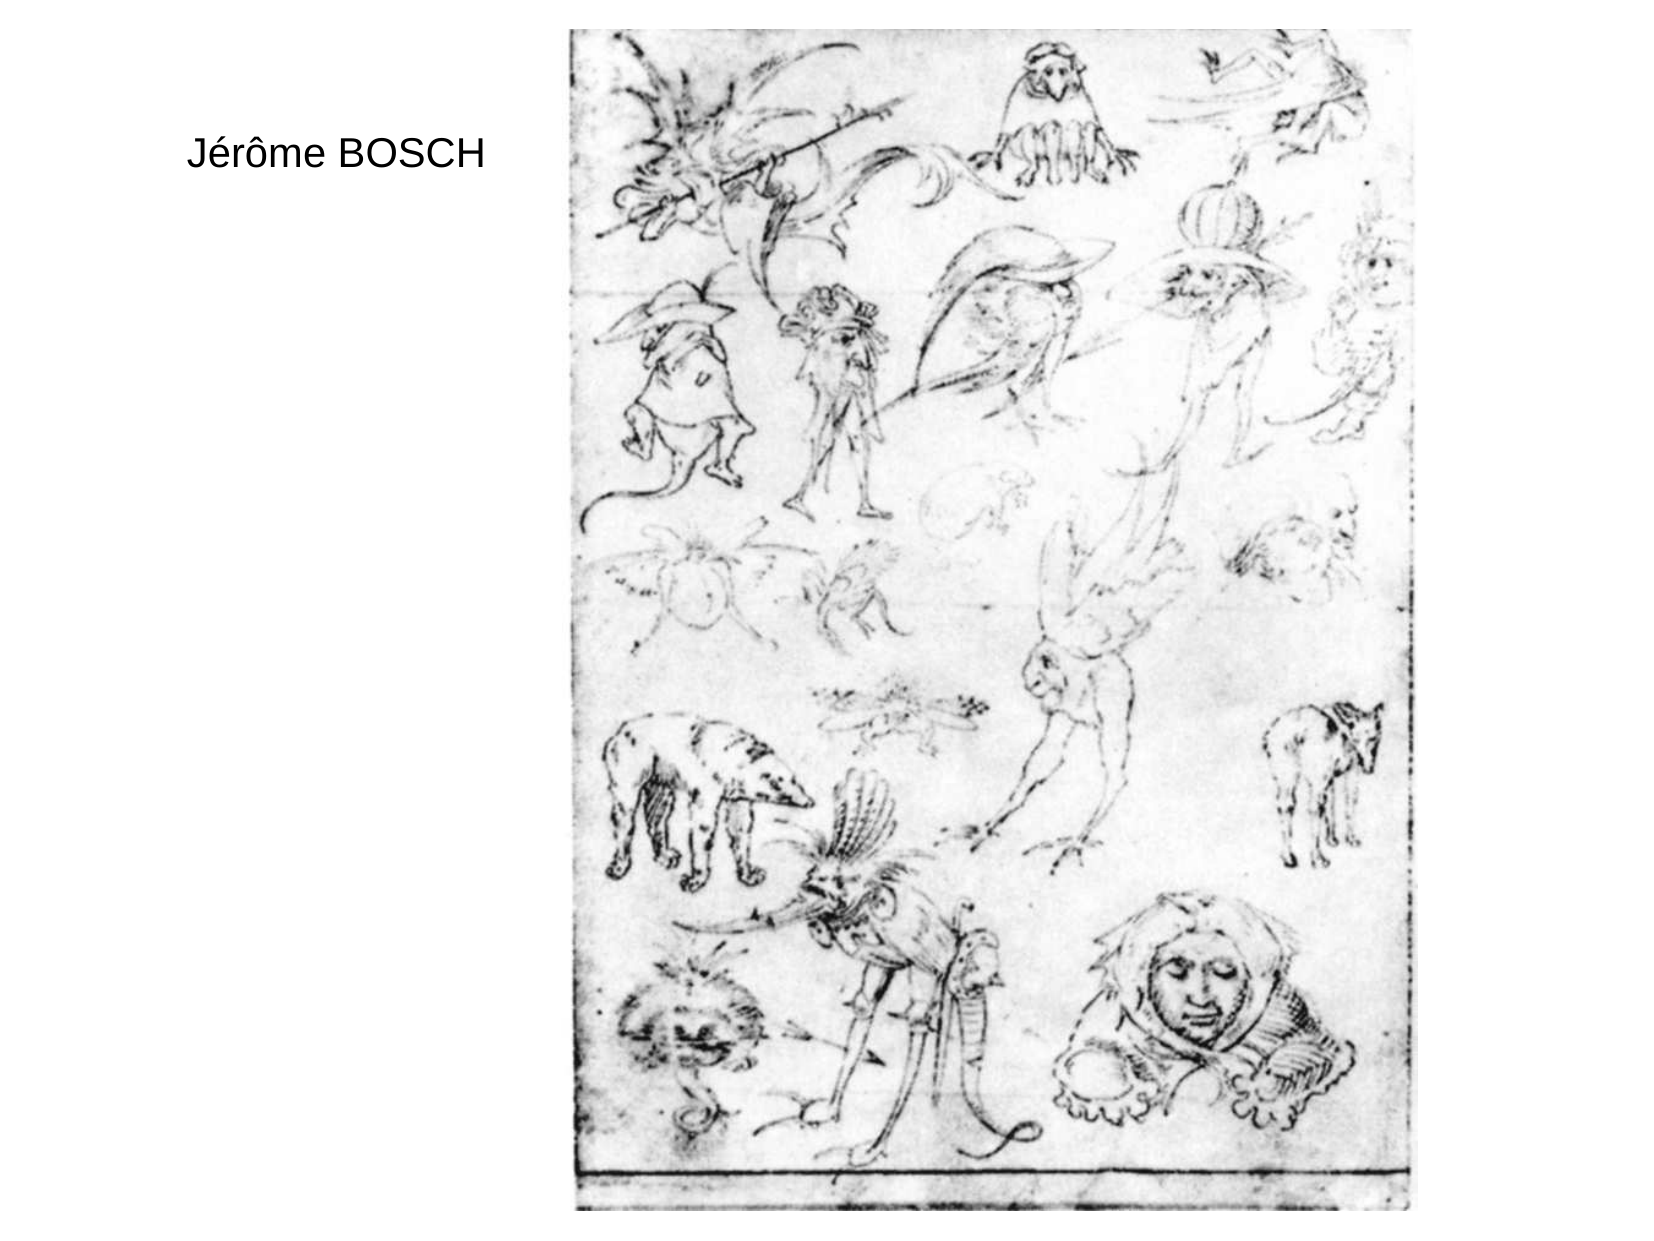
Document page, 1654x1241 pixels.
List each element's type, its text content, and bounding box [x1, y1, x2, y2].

title Jérôme BOSCH [82, 56, 561, 250]
picture [561, 29, 1418, 1211]
